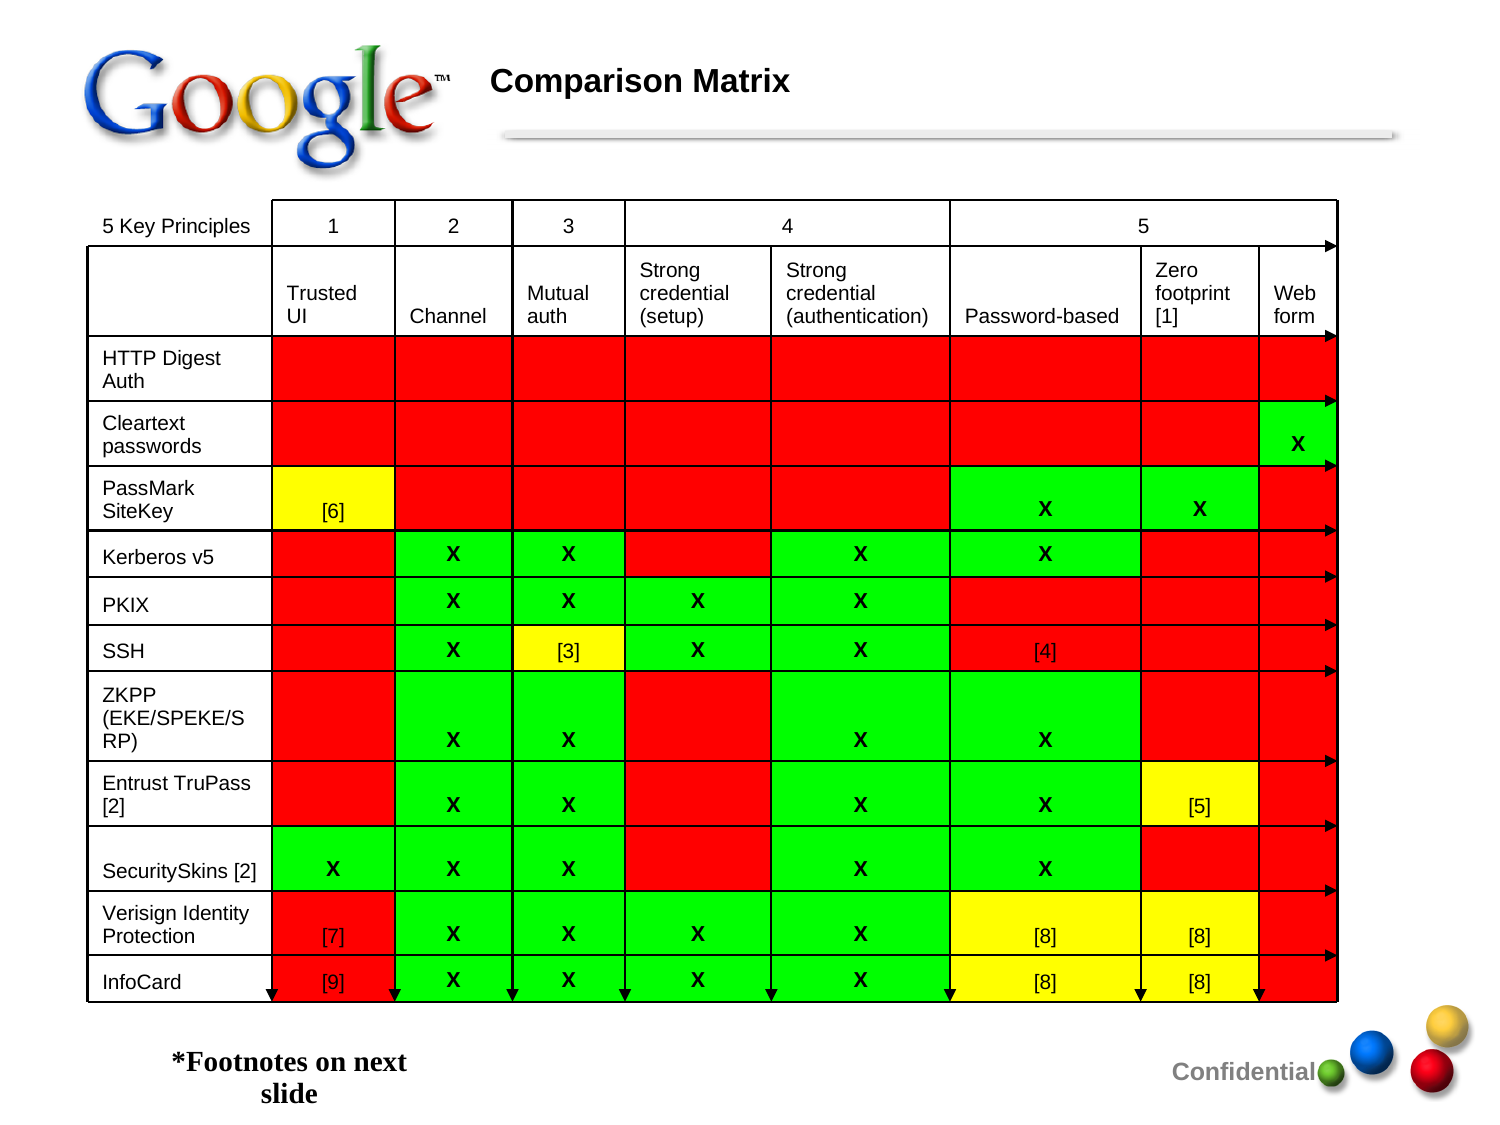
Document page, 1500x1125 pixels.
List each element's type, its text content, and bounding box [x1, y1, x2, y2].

text_box Entrust TruPass [2] [89, 762, 271, 825]
text_box X [514, 672, 624, 760]
text_box X [772, 762, 949, 825]
text_box X [626, 626, 770, 670]
text_box X [772, 892, 949, 954]
text_box [9] [273, 956, 394, 1001]
text_box X [626, 956, 770, 1001]
text_box X [951, 532, 1140, 576]
text_box X [396, 762, 511, 825]
text_box X [772, 672, 949, 760]
text_box X [396, 532, 511, 576]
text_box [1142, 672, 1258, 760]
text_box [1260, 762, 1336, 825]
text_box [1260, 467, 1336, 529]
text_box Zero footprint [1] [1142, 247, 1258, 335]
text_box 5 Key Principles [87, 200, 271, 245]
text_box [626, 402, 770, 465]
text_box X [514, 532, 624, 576]
text_box [626, 337, 770, 400]
text_box X [1260, 402, 1336, 465]
text_box X [273, 827, 394, 890]
text_box SecuritySkins [2] [89, 827, 271, 890]
text_box [8] [1142, 892, 1258, 954]
text_box [3] [514, 626, 624, 670]
text_box Strong credential (setup) [626, 247, 770, 335]
text_box X [514, 892, 624, 954]
text_box [7] [273, 892, 394, 954]
text_box [626, 762, 770, 825]
text_box X [772, 532, 949, 576]
text_box X [396, 892, 511, 954]
text_box [626, 467, 770, 529]
text_box [772, 467, 949, 529]
text_box ZKPP (EKE/SPEKE/SRP) [89, 672, 271, 760]
text_box [1260, 532, 1336, 576]
text_box Cleartext passwords [89, 402, 271, 465]
text_box 4 [626, 201, 949, 245]
text_box [626, 827, 770, 890]
text_box X [951, 762, 1140, 825]
text_box InfoCard [89, 956, 271, 1001]
text_box [5] [1142, 762, 1258, 825]
text_box X [396, 827, 511, 890]
text_box Kerberos v5 [89, 532, 271, 576]
text_box X [514, 956, 624, 1001]
text_box [1142, 532, 1258, 576]
text_box [1260, 892, 1336, 954]
text_box X [514, 762, 624, 825]
text_box [273, 672, 394, 760]
text_box 3 [514, 201, 624, 245]
text_box [273, 402, 394, 465]
text_box Strong credential (authentication) [772, 247, 949, 335]
text_box X [396, 626, 511, 670]
text_box [514, 402, 624, 465]
text_box Channel [396, 247, 511, 335]
text_box X [772, 578, 949, 624]
text_box PassMark SiteKey [89, 467, 271, 529]
text_box [1142, 337, 1258, 400]
text_box Web form [1260, 247, 1336, 335]
text_box X [951, 827, 1140, 890]
text_box [273, 626, 394, 670]
text_box [951, 578, 1140, 624]
text_box [1260, 578, 1336, 624]
text_box X [772, 827, 949, 890]
text_box [396, 402, 511, 465]
text_box [951, 402, 1140, 465]
text_box 2 [396, 201, 511, 245]
text_box HTTP Digest Auth [89, 337, 271, 400]
text_box [273, 337, 394, 400]
text_box X [951, 672, 1140, 760]
text_box [1260, 672, 1336, 760]
text_box PKIX [89, 578, 271, 624]
text_box [6] [273, 467, 394, 529]
text_box X [396, 672, 511, 760]
text_box [396, 467, 511, 529]
text_box [1260, 956, 1336, 1001]
text_box [8] [951, 892, 1140, 954]
text_box [8] [951, 956, 1140, 1001]
text_box [626, 532, 770, 576]
text_box [1142, 578, 1258, 624]
text_box [514, 467, 624, 529]
text_box [1260, 626, 1336, 670]
text_box [4] [951, 626, 1140, 670]
text_box [772, 337, 949, 400]
text_box [772, 402, 949, 465]
text_box SSH [89, 626, 271, 670]
text_box Verisign Identity Protection [89, 892, 271, 954]
text_box [396, 337, 511, 400]
text_box X [396, 578, 511, 624]
text_box [1142, 402, 1258, 465]
text_box [1260, 337, 1336, 400]
text_box [1142, 827, 1258, 890]
text_box [8] [1142, 956, 1258, 1001]
text_box X [772, 956, 949, 1001]
text_box Password-based [951, 247, 1140, 335]
text_box X [626, 578, 770, 624]
title Comparison Matrix [474, 37, 1450, 126]
text_box [1142, 626, 1258, 670]
text_box X [514, 827, 624, 890]
text_box [1260, 827, 1336, 890]
text_box *Footnotes on next slide [124, 1037, 454, 1118]
text_box X [951, 467, 1140, 529]
text_box [273, 532, 394, 576]
text_box 1 [273, 201, 394, 245]
text_box X [626, 892, 770, 954]
text_box [951, 337, 1140, 400]
text_box X [1142, 467, 1258, 529]
text_box X [514, 578, 624, 624]
text_box [273, 578, 394, 624]
text_box X [772, 626, 949, 670]
text_box [273, 762, 394, 825]
text_box X [396, 956, 511, 1001]
text_box [626, 672, 770, 760]
text_box [514, 337, 624, 400]
text_box 5 [951, 201, 1336, 245]
text_box Trusted UI [273, 247, 394, 335]
text_box Mutual auth [514, 247, 624, 335]
